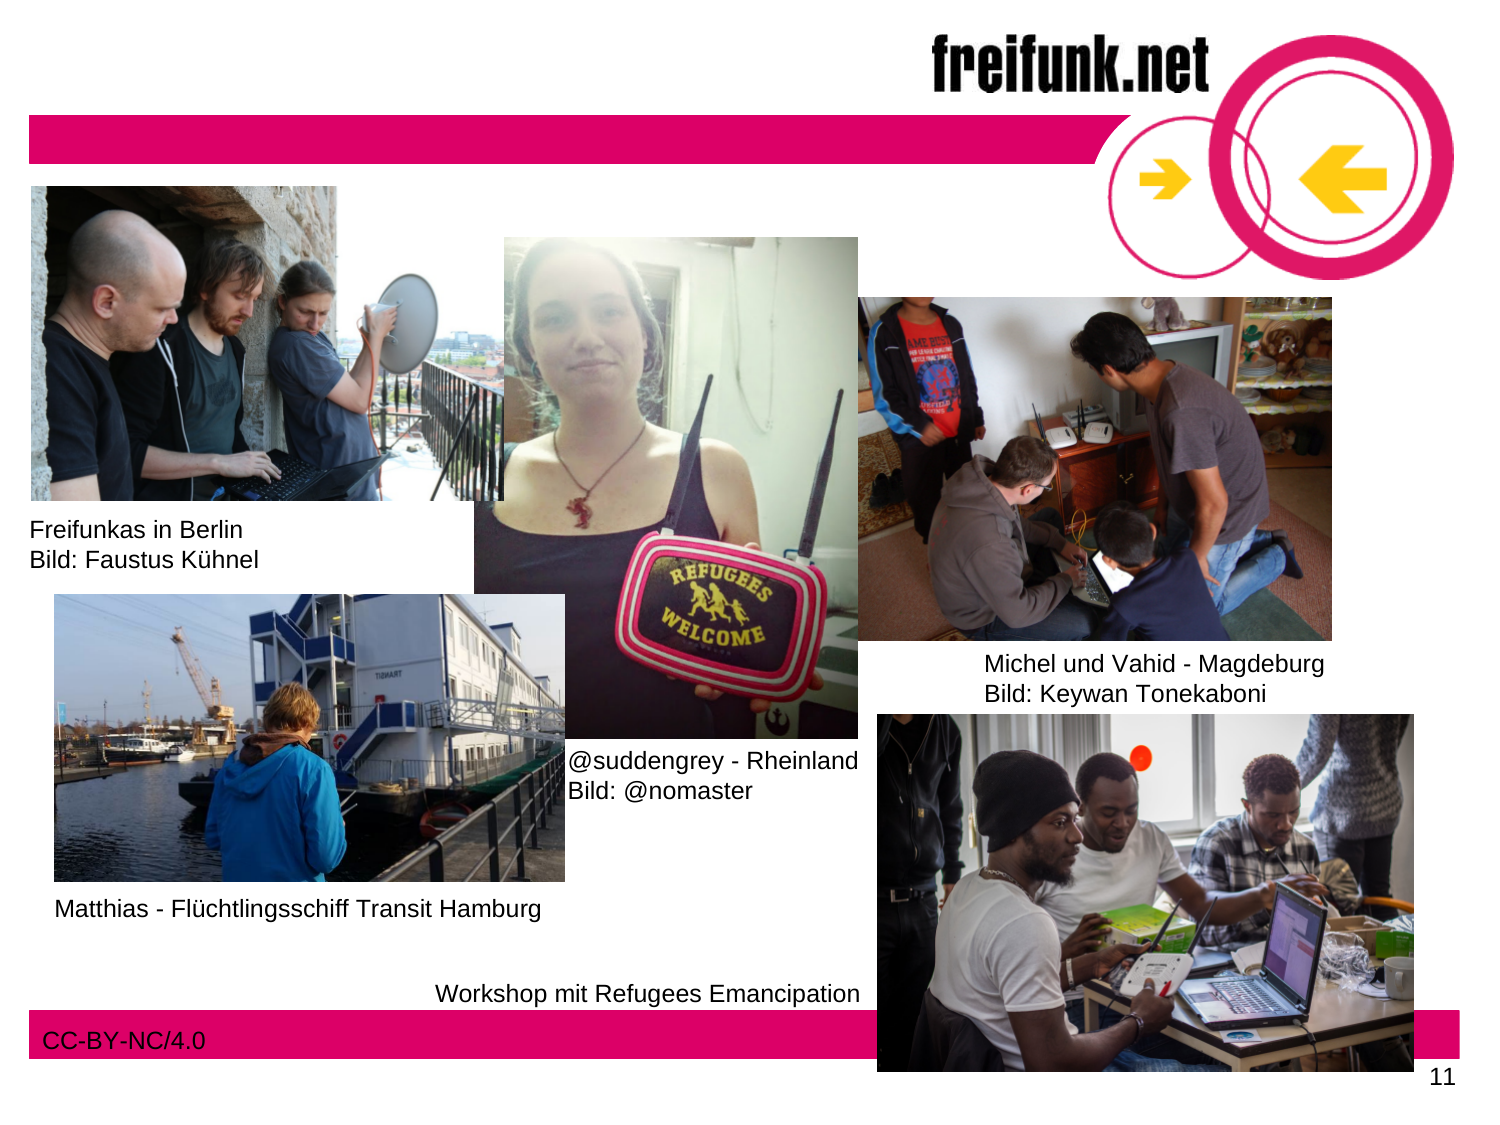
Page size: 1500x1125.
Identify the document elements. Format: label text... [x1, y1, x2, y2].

picture [31, 186, 1332, 882]
picture [877, 714, 1414, 1072]
text_box Matthias - Flüchtlingsschiff Transit Hamburg [54, 893, 579, 945]
text_box Michel und Vahid - Magdeburg Bild: Keywan Tonekaboni [984, 647, 1351, 714]
text_box Freifunkas in Berlin Bild: Faustus Kühnel [29, 514, 406, 620]
text_box Workshop mit Refugees Emancipation [434, 977, 877, 1056]
text_box @suddengrey - Rheinland Bild: @nomaster [567, 744, 876, 797]
picture [932, 34, 1454, 280]
text_box CC-BY-NC/4.0 [42, 1024, 213, 1050]
